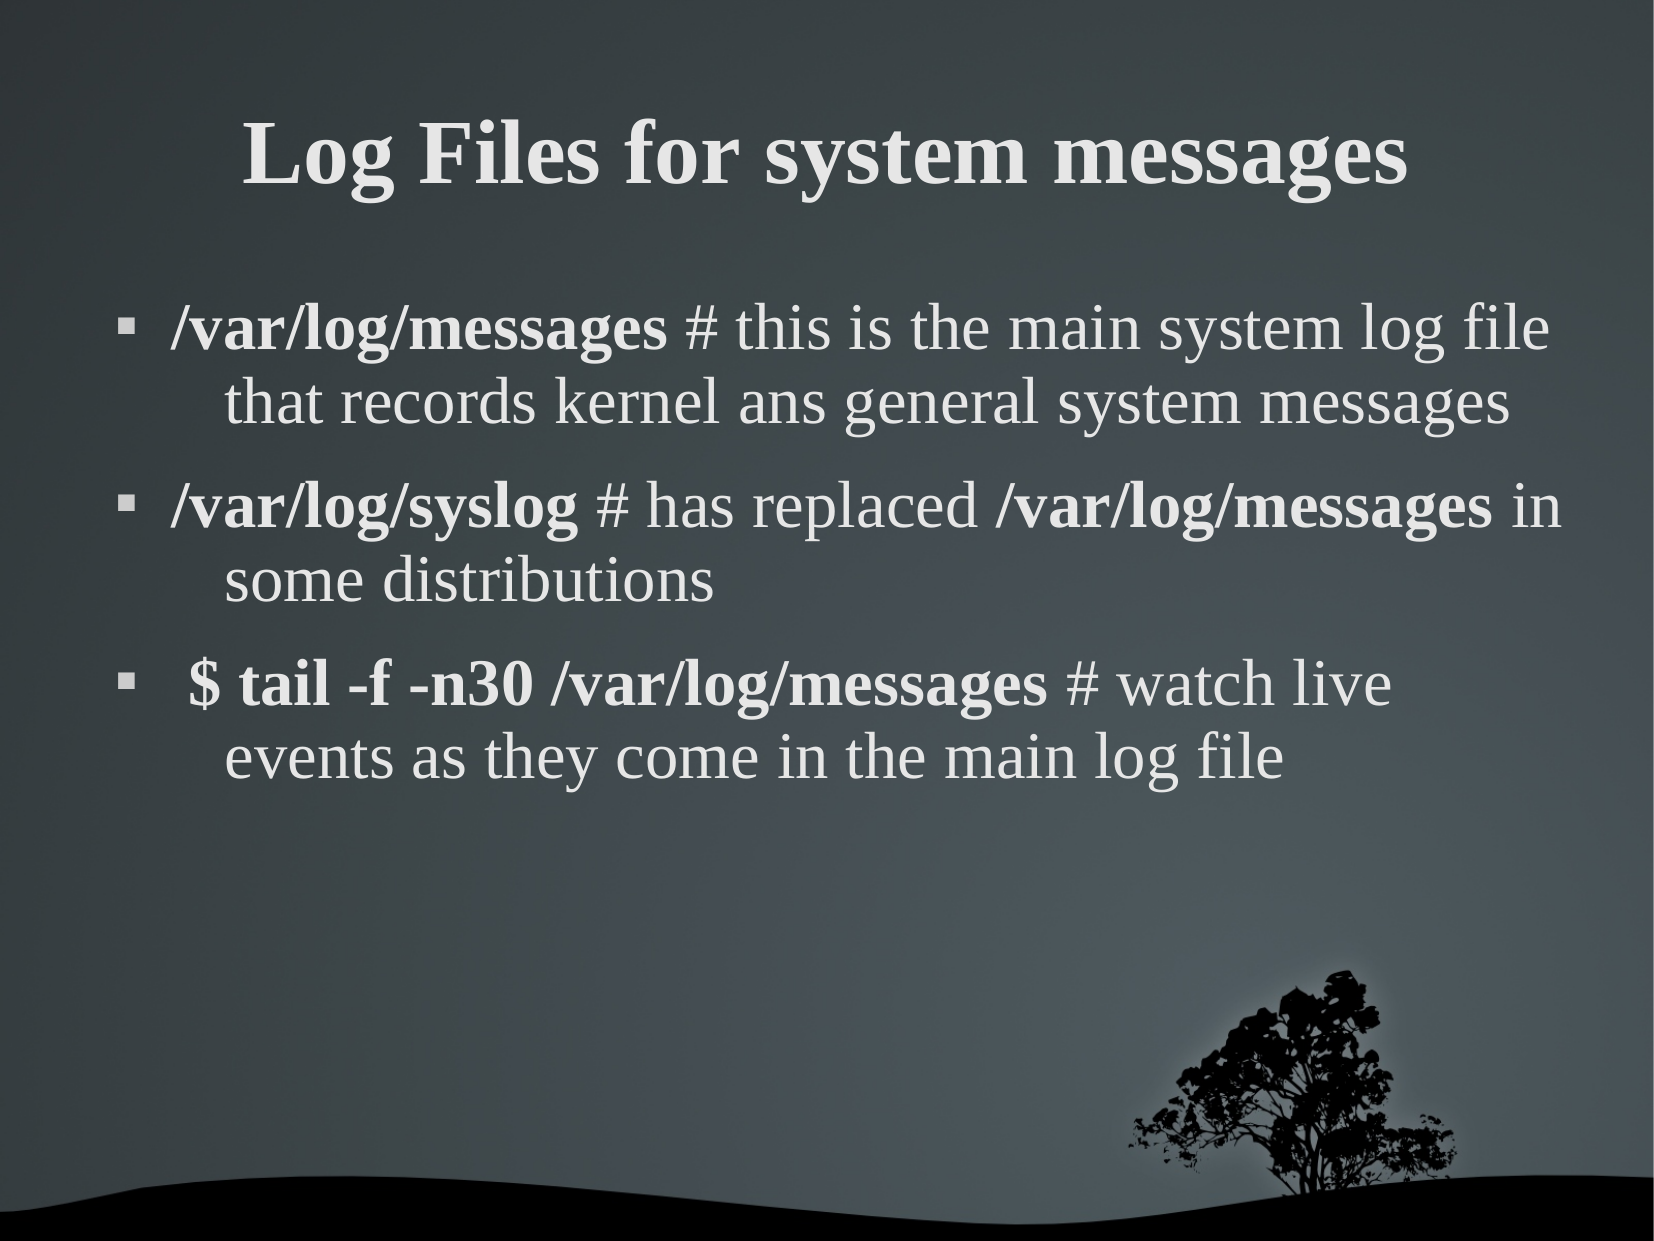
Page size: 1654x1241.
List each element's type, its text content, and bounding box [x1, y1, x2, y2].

title Log Files for system messages [82, 33, 1571, 273]
list /var/log/messages # this is the main system log file that records kernel ans general system messages /var/log/syslog # has replaced /var/log/messages in some distributions $ tail -f -n30 /var/log/messages # watch live events as they come in the main log file [82, 290, 1571, 1109]
picture [0, 0, 1654, 1241]
